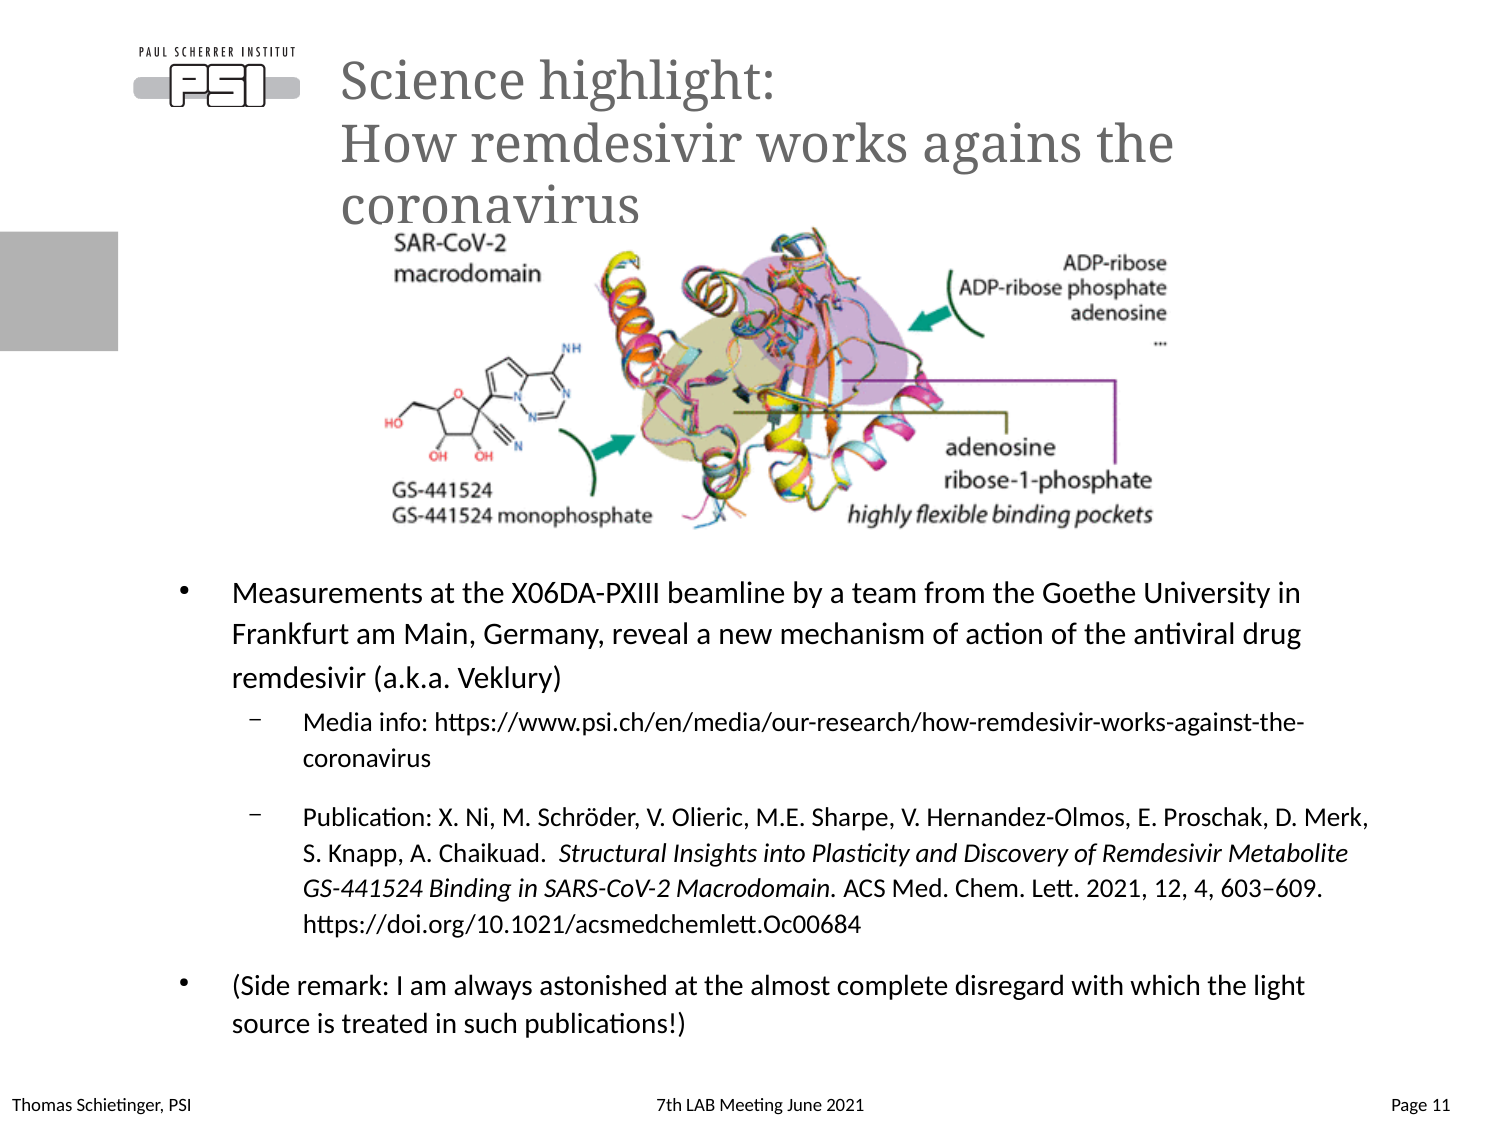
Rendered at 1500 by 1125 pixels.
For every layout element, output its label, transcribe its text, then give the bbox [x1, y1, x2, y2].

title Science highlight: How remdesivir works agains the coronavirus [340, 47, 1442, 132]
picture [382, 223, 1171, 533]
list Measurements at the X06DA-PXIII beamline by a team from the Goethe University in Frankfurt am Main, Germany, reveal a new mechanism of action of the antiviral drug remdesivir (a.k.a. Veklury) Media info: https://www.psi.ch/en/media/our-research/how-remdesivir-works-against-the-coronavirus Publication: X. Ni, M. Schröder, V. Olieric, M.E. Sharpe, V. Hernandez-Olmos, E. Proschak, D. Merk, S. Knapp, A. Chaikuad. Structural Insights into Plasticity and Discovery of Remdesivir Metabolite GS-441524 Binding in SARS-CoV-2 Macrodomain. ACS Med. Chem. Lett. 2021, 12, 4, 603–609. https://doi.org/10.1021/acsmedchemlett.Oc00684 (Side remark: I am always astonished at the almost complete disregard with which the light source is treated in such publications!) [161, 568, 1386, 1055]
